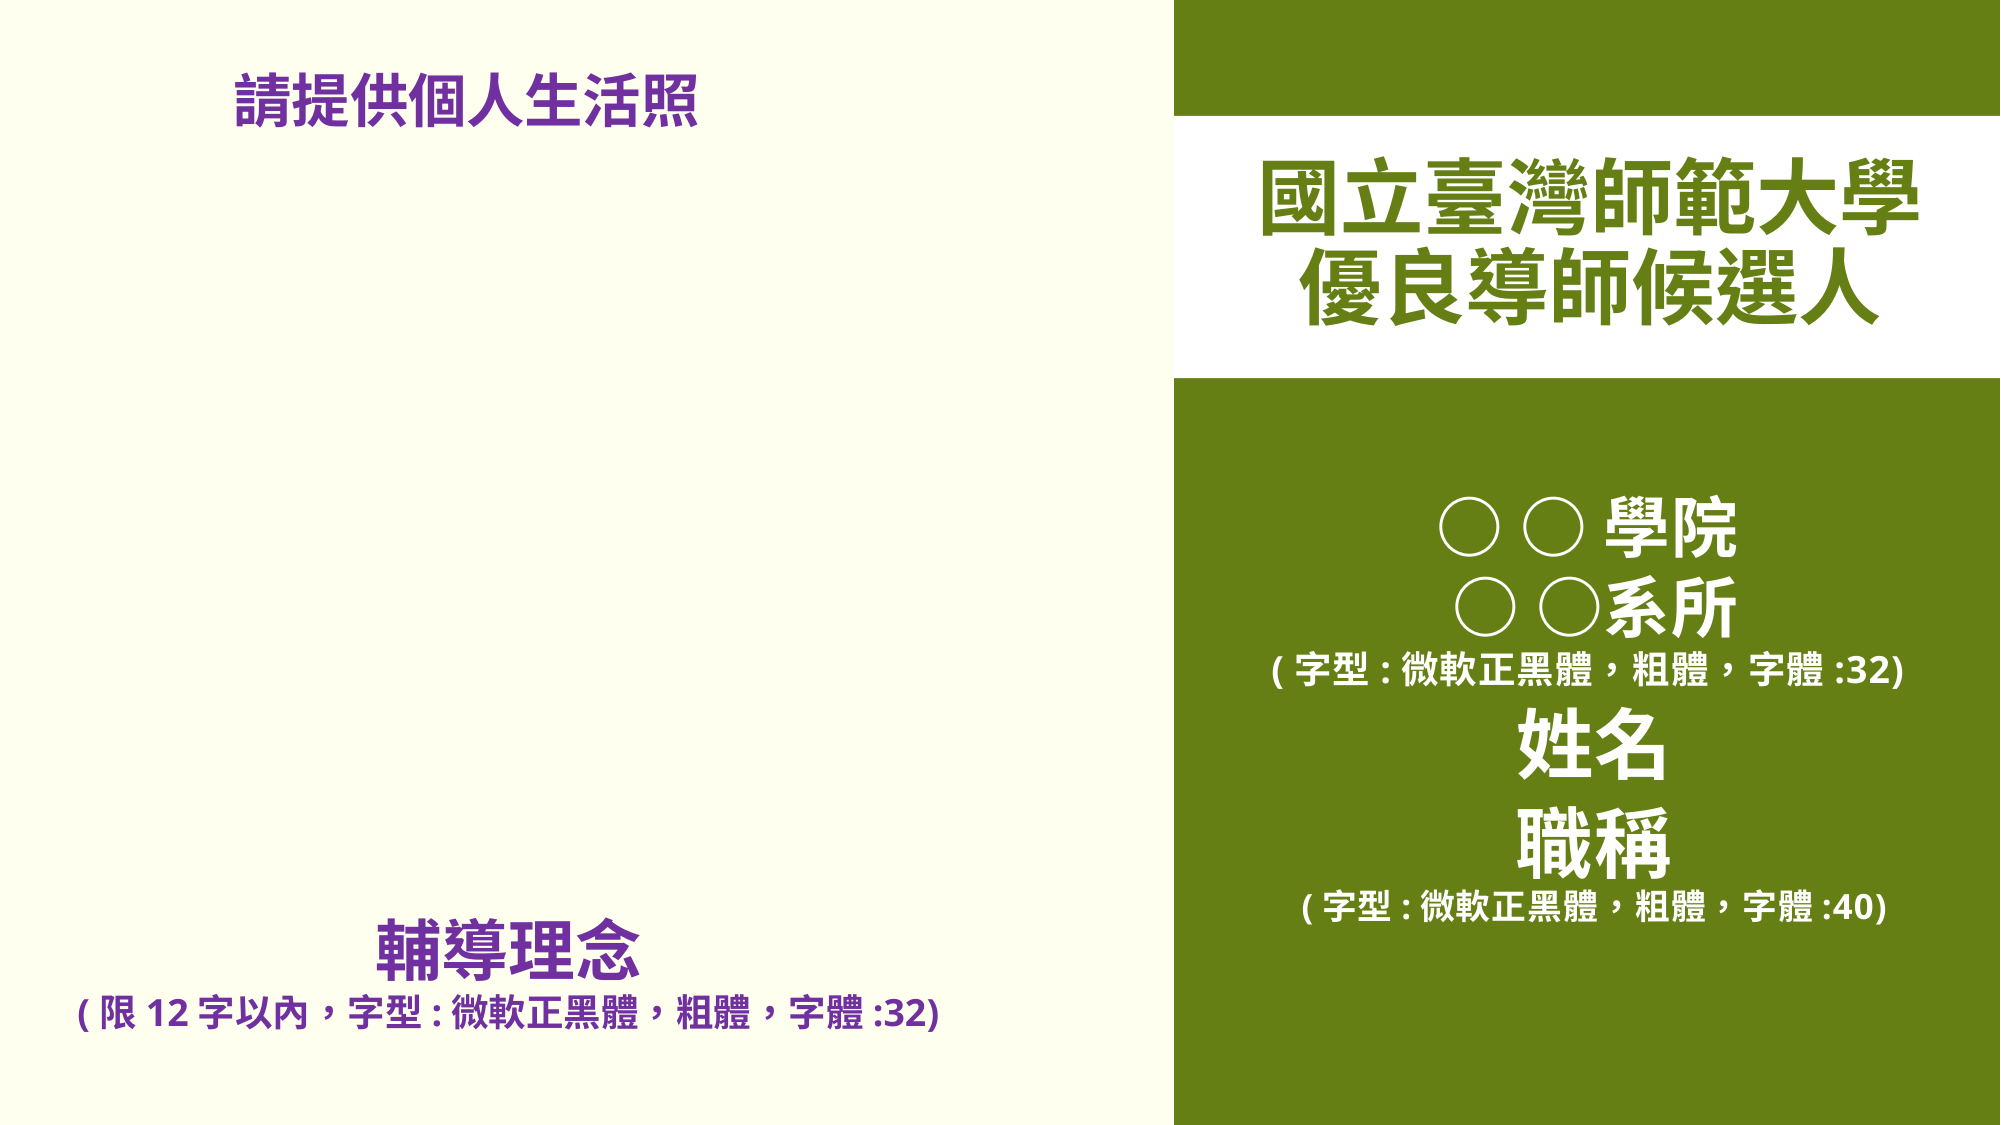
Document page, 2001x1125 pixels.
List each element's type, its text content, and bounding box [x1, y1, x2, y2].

text_box 輔導理念 (限12字以內，字型:微軟正黑體，粗體，字體:32) [62, 901, 955, 1041]
text_box 請提供個人生活照 [0, 35, 934, 162]
title ○ ○學院 ○ ○系所 (字型:微軟正黑體，粗體，字體:32) [1175, 459, 2000, 718]
list 姓名 職稱 (字型:微軟正黑體，粗體，字體:40) [1291, 784, 1929, 1043]
